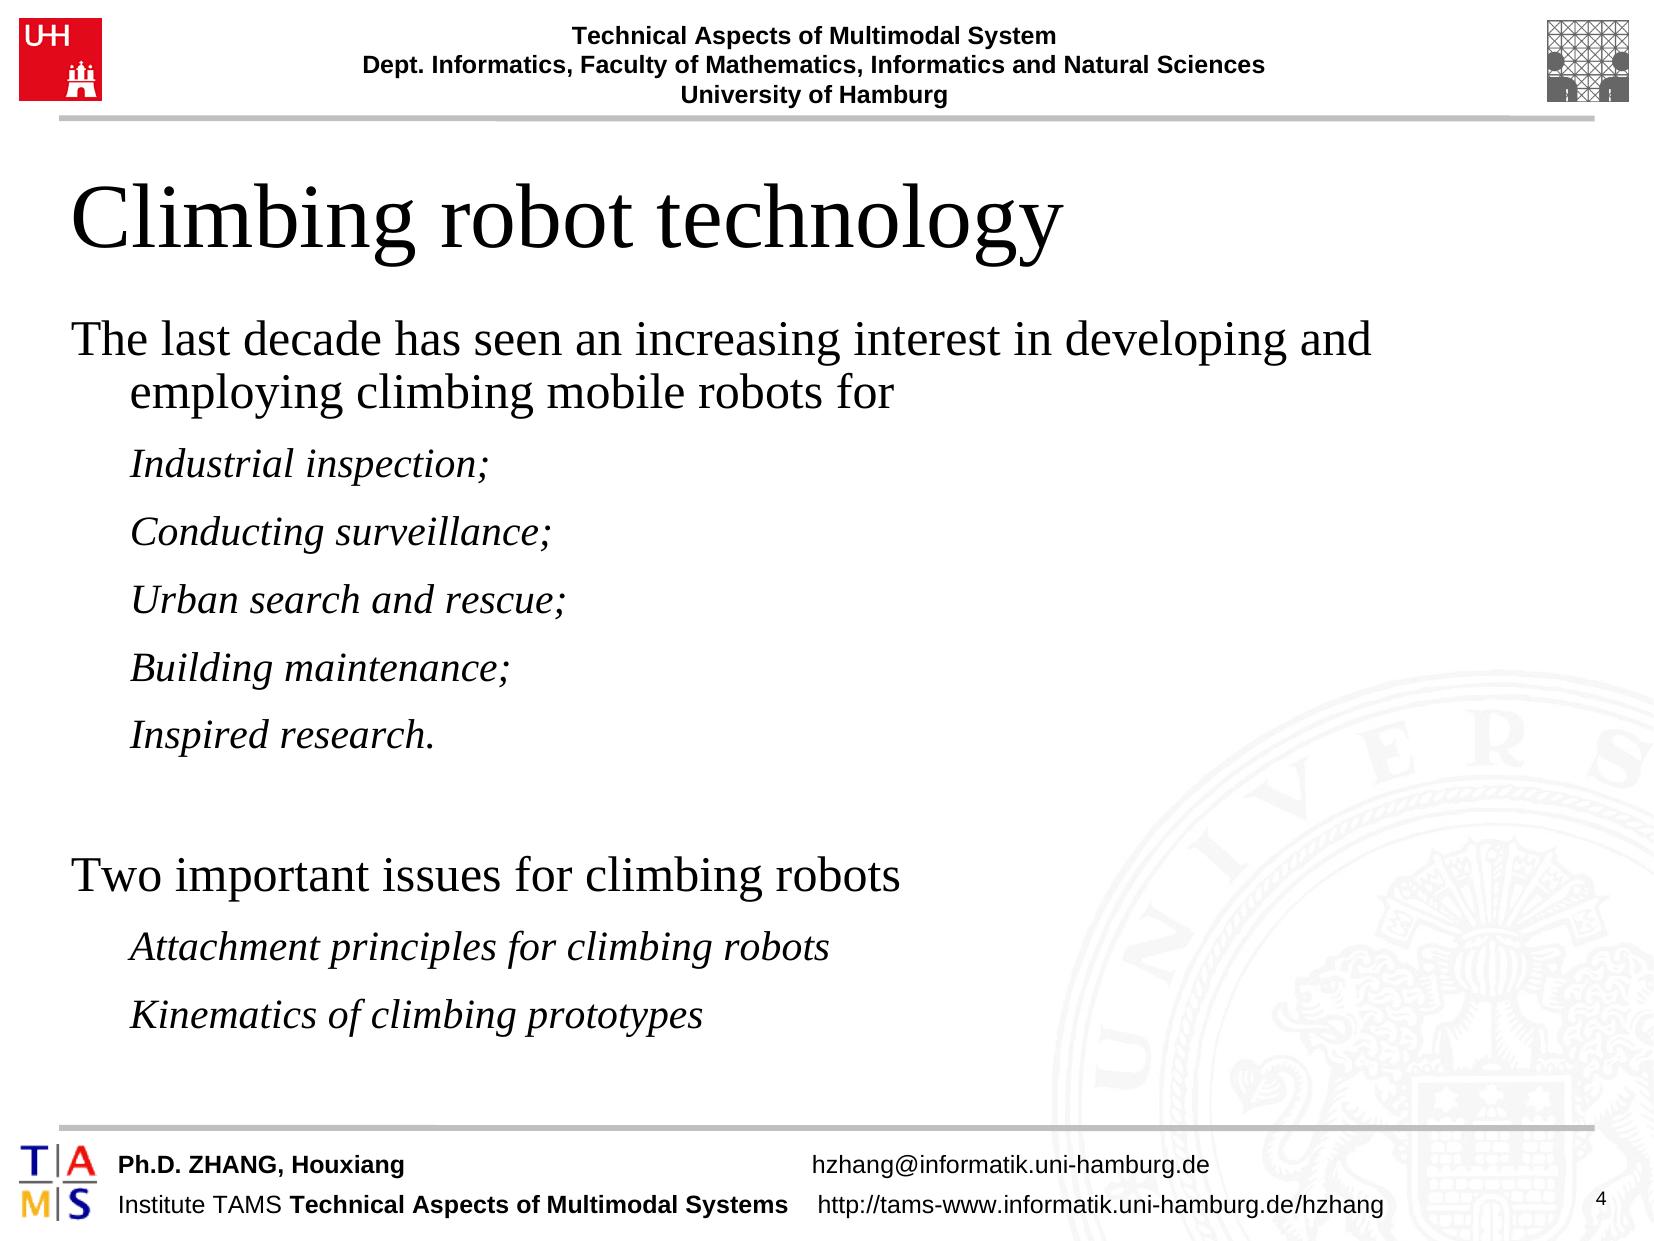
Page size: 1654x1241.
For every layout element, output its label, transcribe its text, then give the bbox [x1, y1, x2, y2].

picture [19, 18, 102, 101]
title Climbing robot technology [70, 135, 1583, 298]
picture [19, 1144, 97, 1221]
list The last decade has seen an increasing interest in developing and employing climbing mobile robots for Industrial inspection; Conducting surveillance; Urban search and rescue; Building maintenance; Inspired research. Two important issues for climbing robots Attachment principles for climbing robots Kinematics of climbing prototypes [70, 312, 1583, 1105]
picture [1547, 20, 1629, 102]
